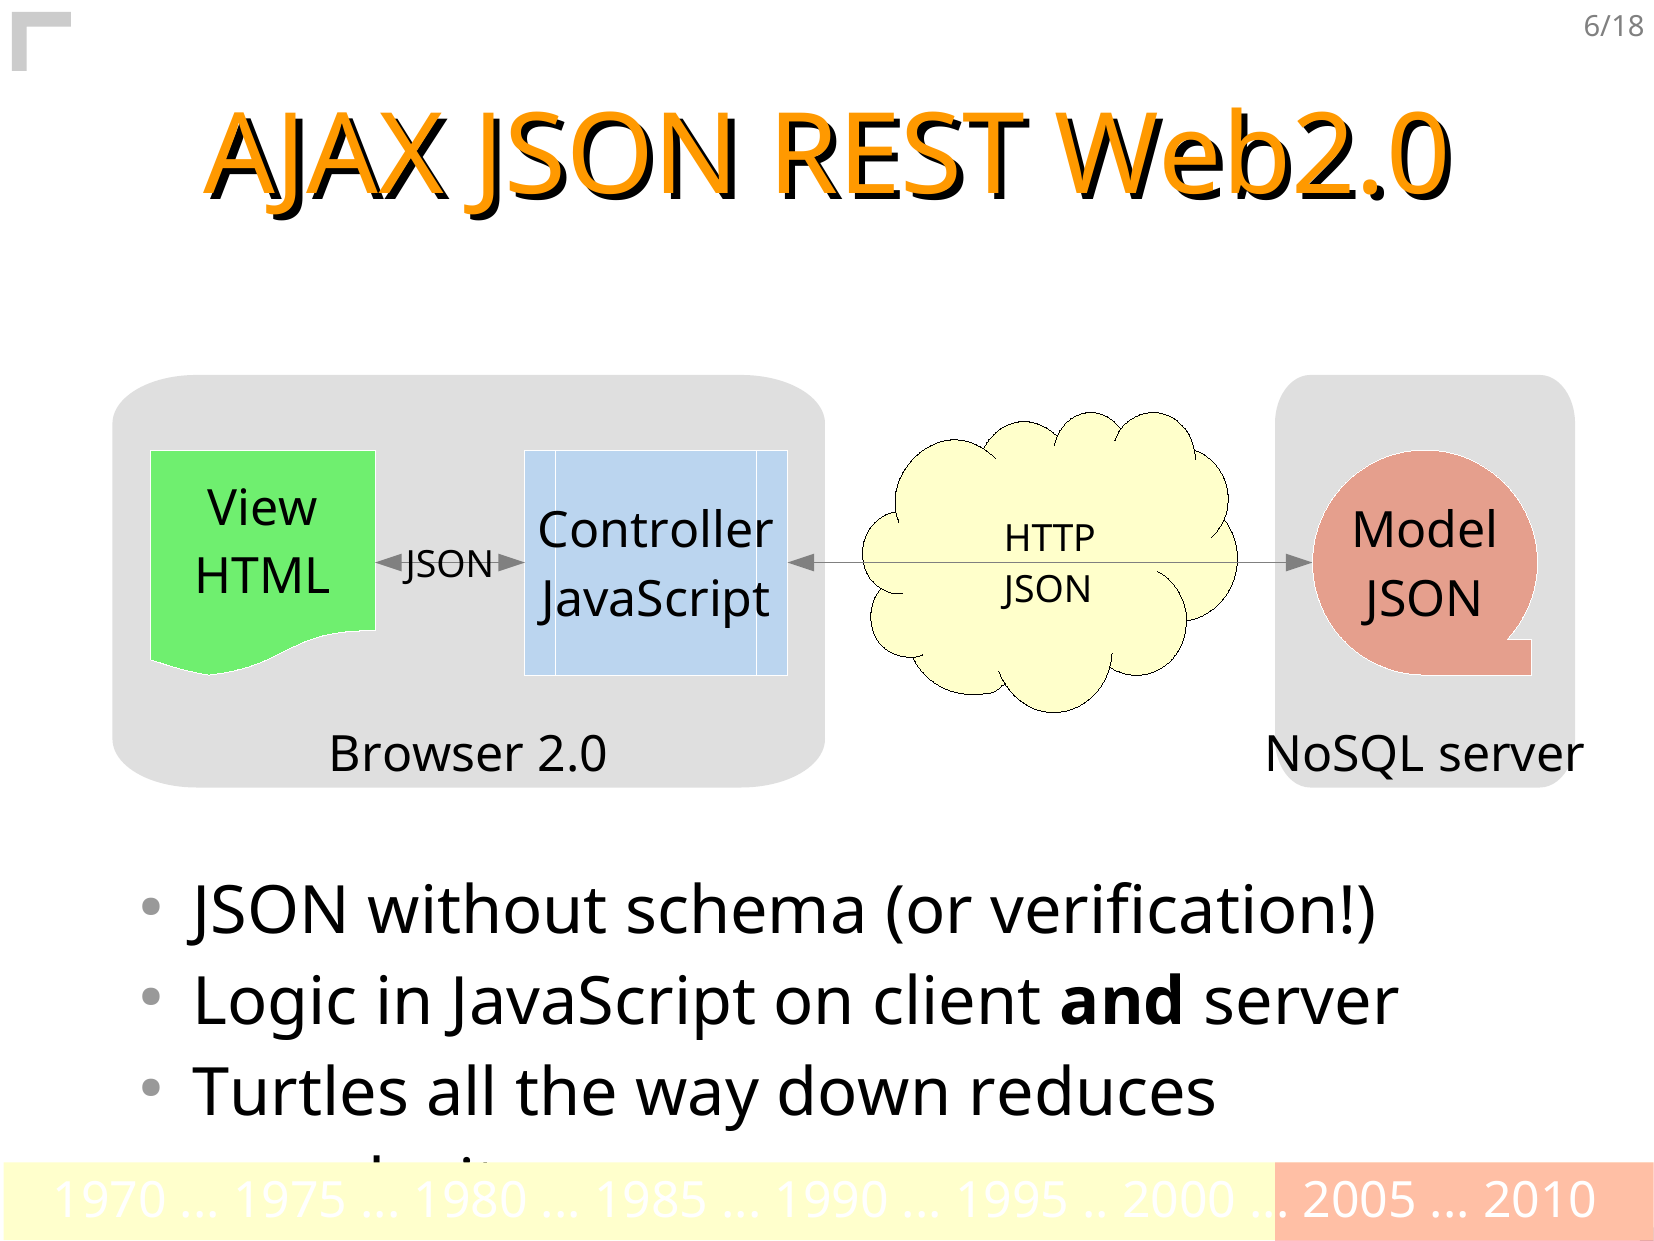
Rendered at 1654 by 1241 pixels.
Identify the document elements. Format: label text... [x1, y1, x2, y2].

text_box [862, 412, 1238, 562]
text_box 1970 ... 1975 ... 1980 ... 1985 ... 1990 ... 1995 .. 2000 ... 2005 ... 2010 [0, 1159, 1651, 1238]
text_box View HTML [150, 450, 376, 676]
title AJAX JSON REST Web2.0 [121, 46, 1534, 254]
list JSON without schema (or verification!) Logic in JavaScript on client and server Turtles all the way down reduces complexity [121, 862, 1561, 1132]
text_box Controller JavaScript [525, 450, 788, 676]
text_box NoSQL server [1275, 374, 1576, 788]
text_box [863, 563, 1238, 713]
text_box Model JSON [1312, 450, 1538, 676]
text_box Browser 2.0 [112, 374, 826, 788]
text_box [3, 1162, 1654, 1241]
